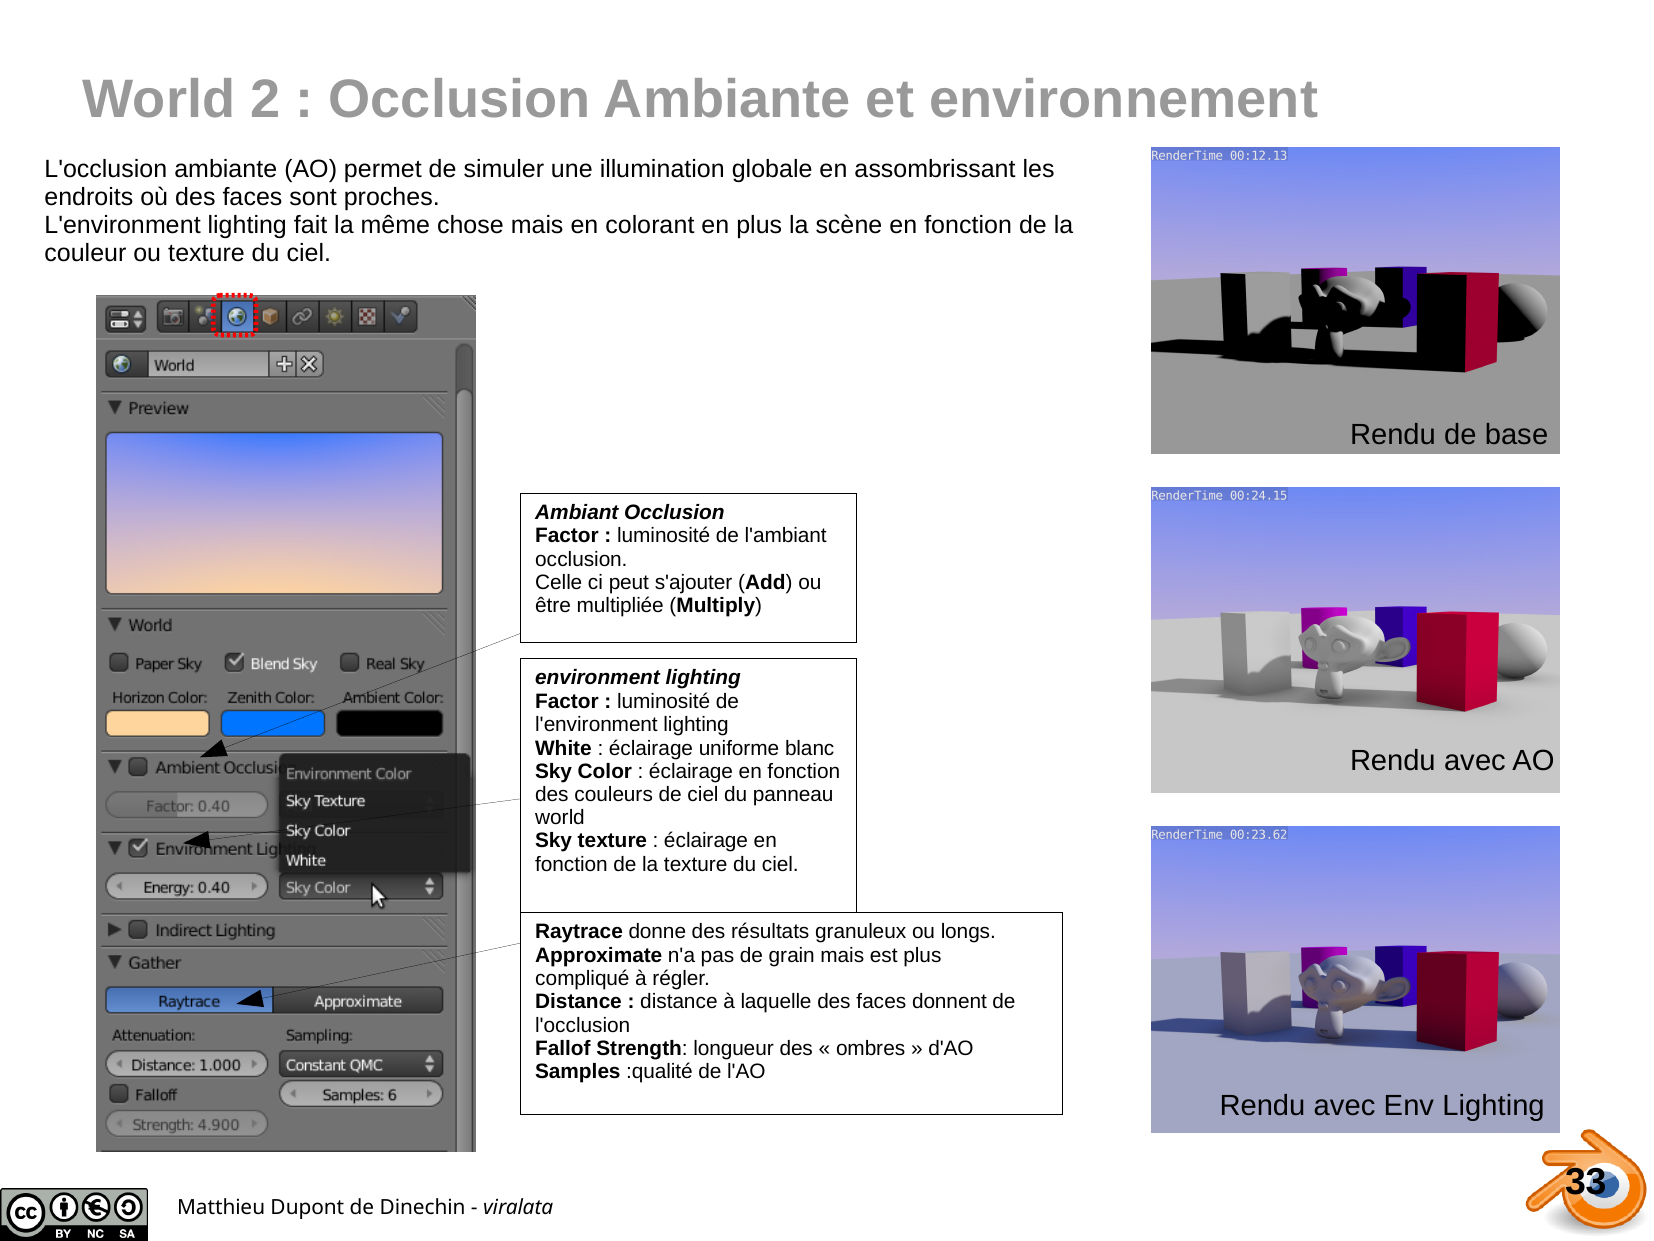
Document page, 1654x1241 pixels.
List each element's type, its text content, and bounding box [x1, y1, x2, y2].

text_box Rendu avec Env Lighting [1204, 1081, 1560, 1133]
text_box L'occlusion ambiante (AO) permet de simuler une illumination globale en assombrissant les endroits où des faces sont proches. L'environment lighting fait la même chose mais en colorant en plus la scène en fonction de la couleur ou texture du ciel. [29, 147, 1123, 361]
text_box Rendu de base [1335, 411, 1564, 463]
text_box Raytrace donne des résultats granuleux ou longs. Approximate n'a pas de grain mais est plus compliqué à régler. Distance : distance à laquelle des faces donnent de l'occlusion Fallof Strength: longueur des « ombres » d'AO Samples :qualité de l'AO [520, 912, 1063, 1115]
picture [1520, 1117, 1648, 1241]
picture [0, 1188, 148, 1241]
title World 2 : Occlusion Ambiante et environnement [82, 56, 1565, 141]
text_box Ambiant Occlusion Factor : luminosité de l'ambiant occlusion. Celle ci peut s'ajouter (Add) ou être multipliée (Multiply) [520, 493, 857, 643]
picture [1151, 826, 1560, 1133]
text_box environment lighting Factor : luminosité de l'environment lighting White : éclairage uniforme blanc Sky Color : éclairage en fonction des couleurs de ciel du panneau world Sky texture : éclairage en fonction de la texture du ciel. [520, 658, 857, 912]
picture [1151, 147, 1560, 454]
text_box Rendu avec AO [1335, 736, 1571, 788]
picture [96, 361, 476, 1152]
picture [1151, 487, 1560, 794]
